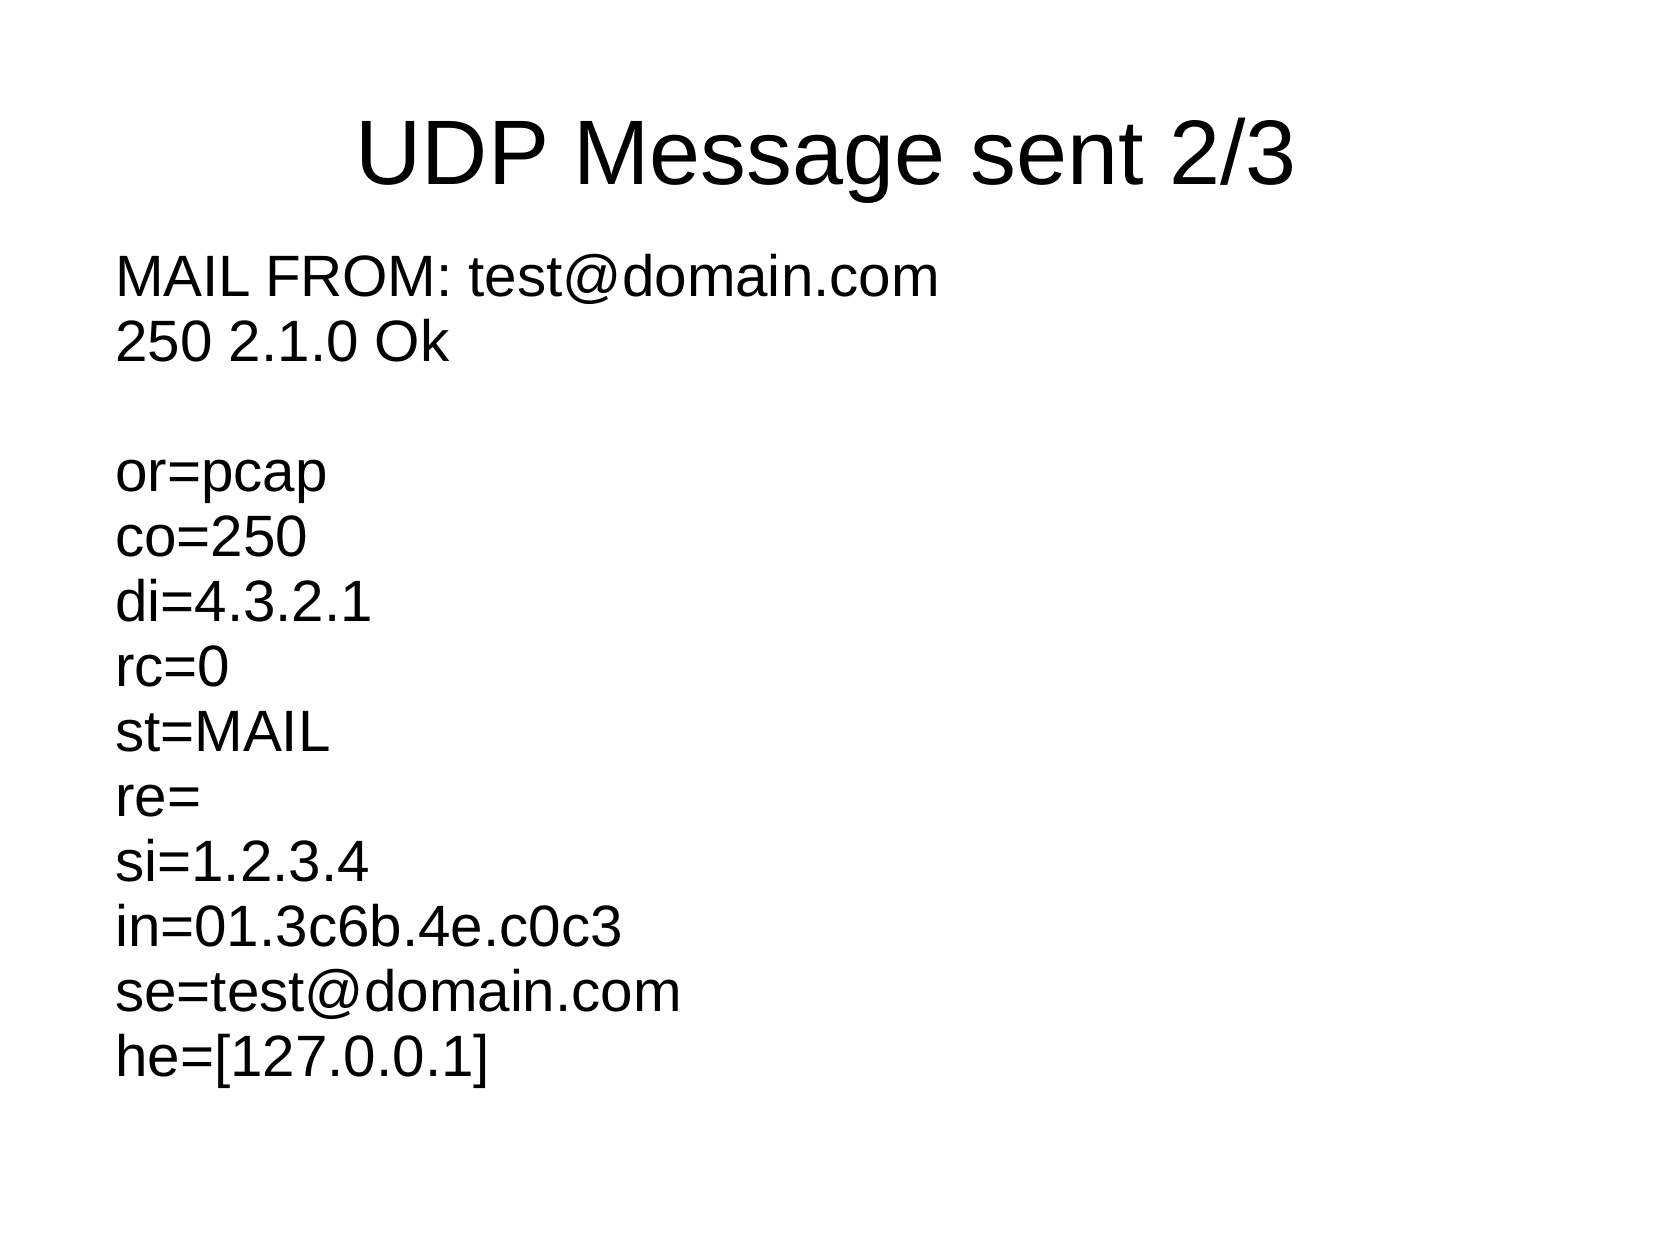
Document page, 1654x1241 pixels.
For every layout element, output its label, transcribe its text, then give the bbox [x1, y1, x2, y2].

title UDP Message sent 2/3 [82, 56, 1571, 243]
subtitle MAIL FROM: test@domain.com 250 2.1.0 Ok or=pcap co=250 di=4.3.2.1 rc=0 st=MAIL re= si=1.2.3.4 in=01.3c6b.4e.c0c3 se=test@domain.com he=[127.0.0.1] [82, 243, 1571, 1155]
